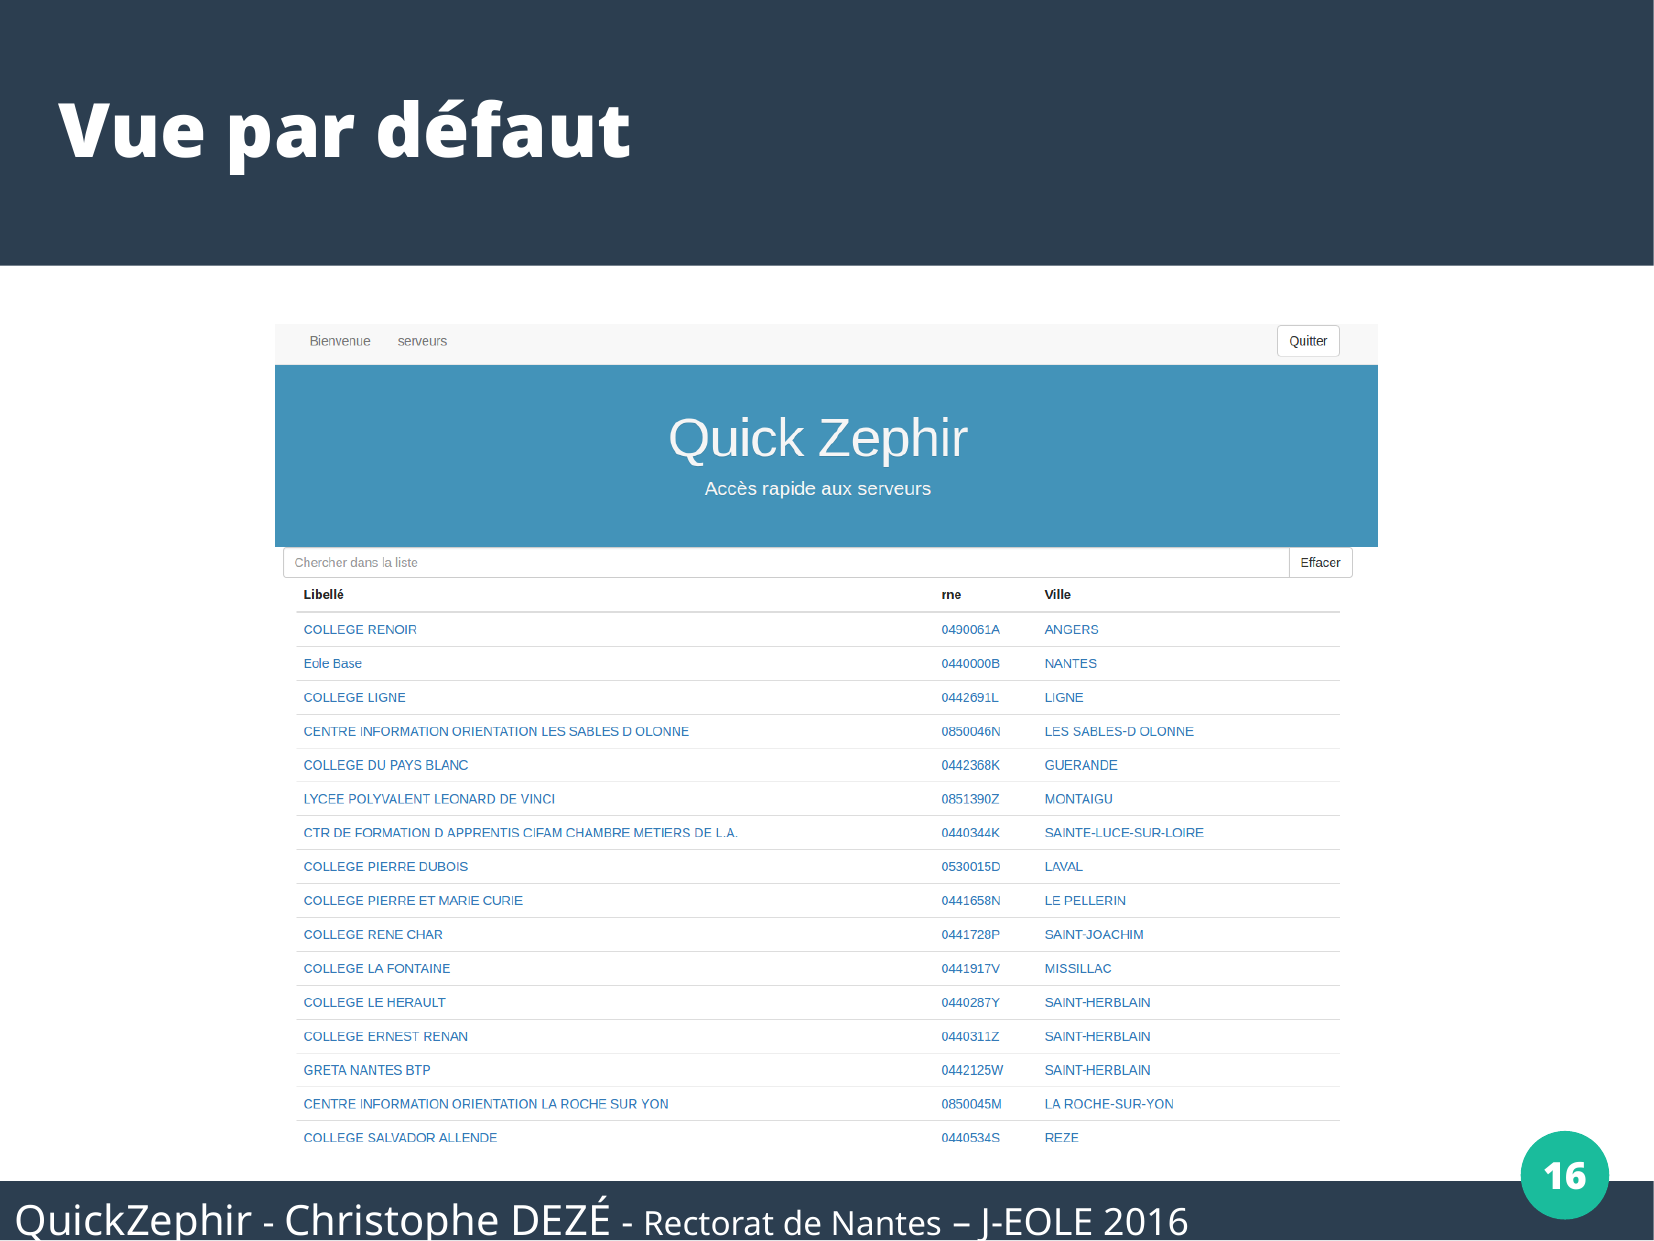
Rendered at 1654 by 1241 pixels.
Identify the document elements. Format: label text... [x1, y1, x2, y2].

picture [275, 324, 1378, 1152]
title Vue par défaut [59, 49, 1595, 207]
